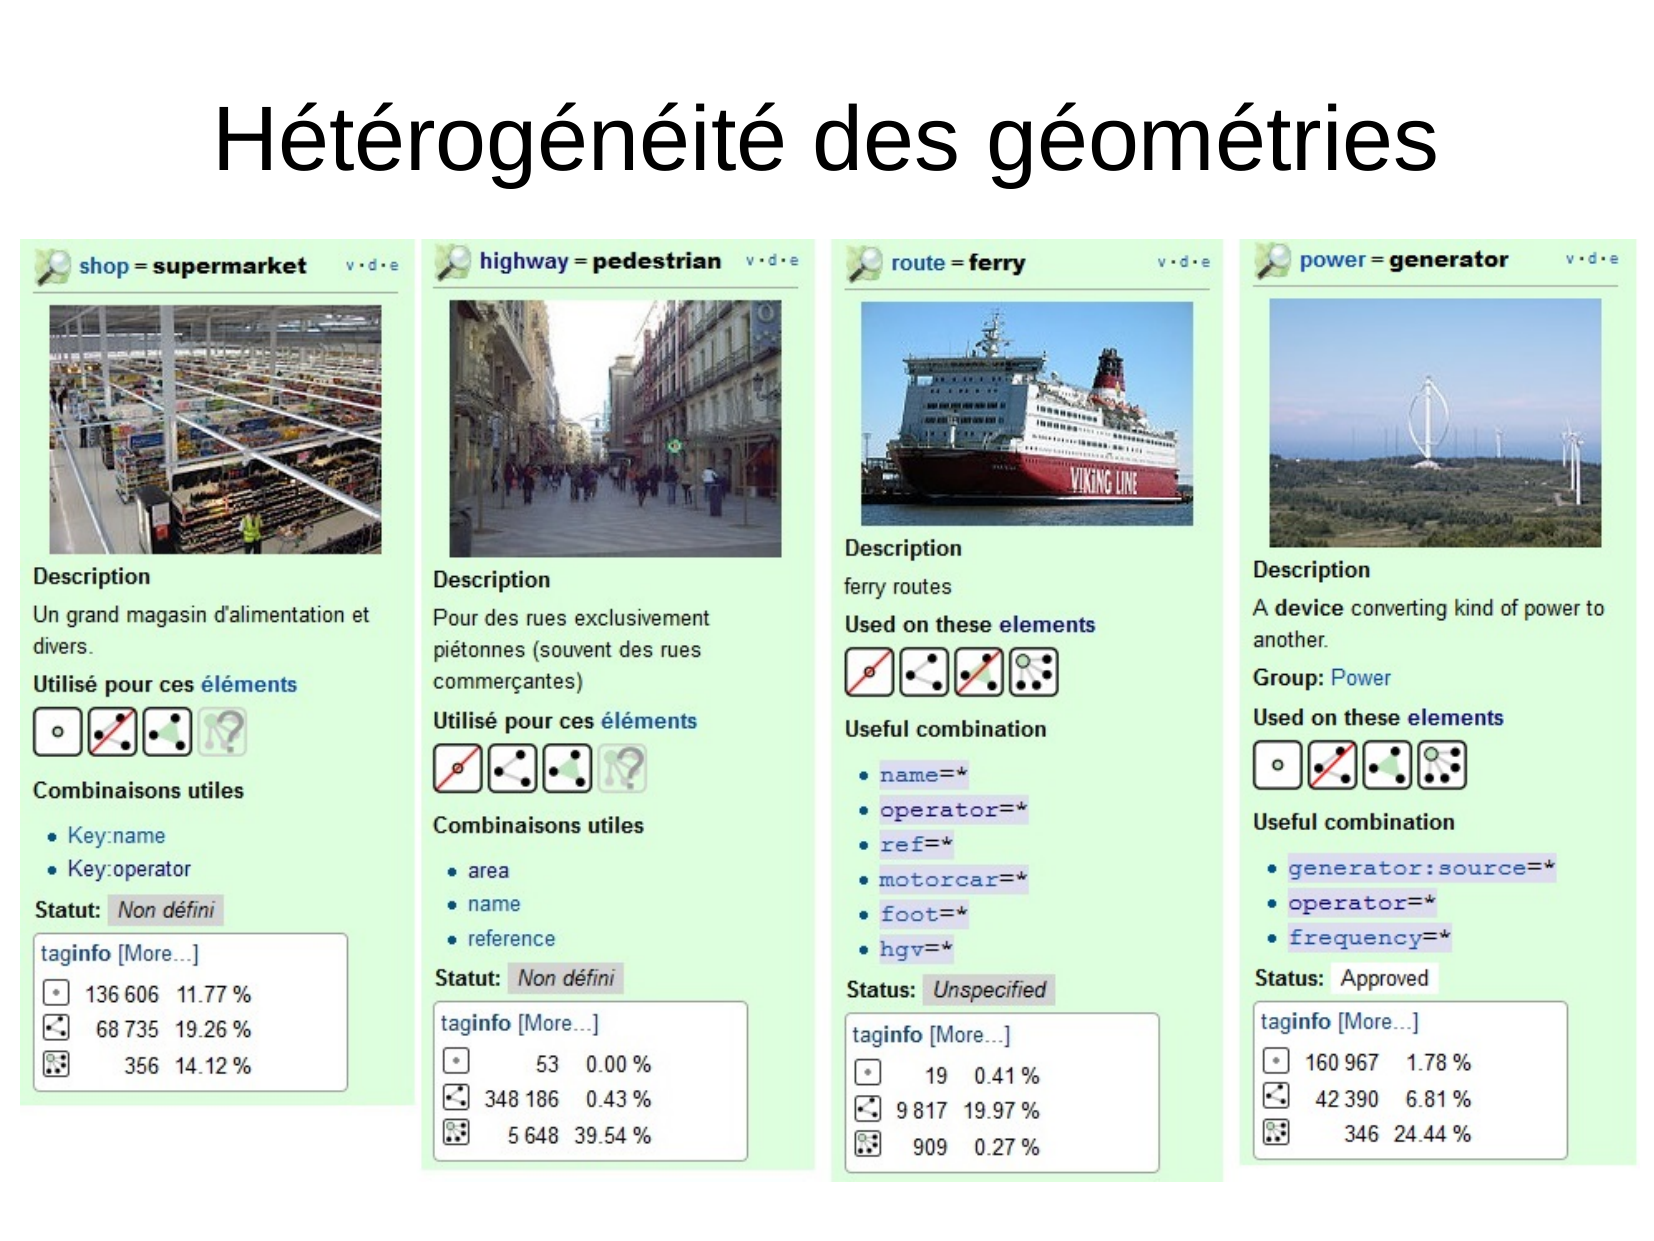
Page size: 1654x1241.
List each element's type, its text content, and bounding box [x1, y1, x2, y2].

title Hétérogénéité des géométries [82, 49, 1571, 228]
picture [20, 239, 1640, 1182]
